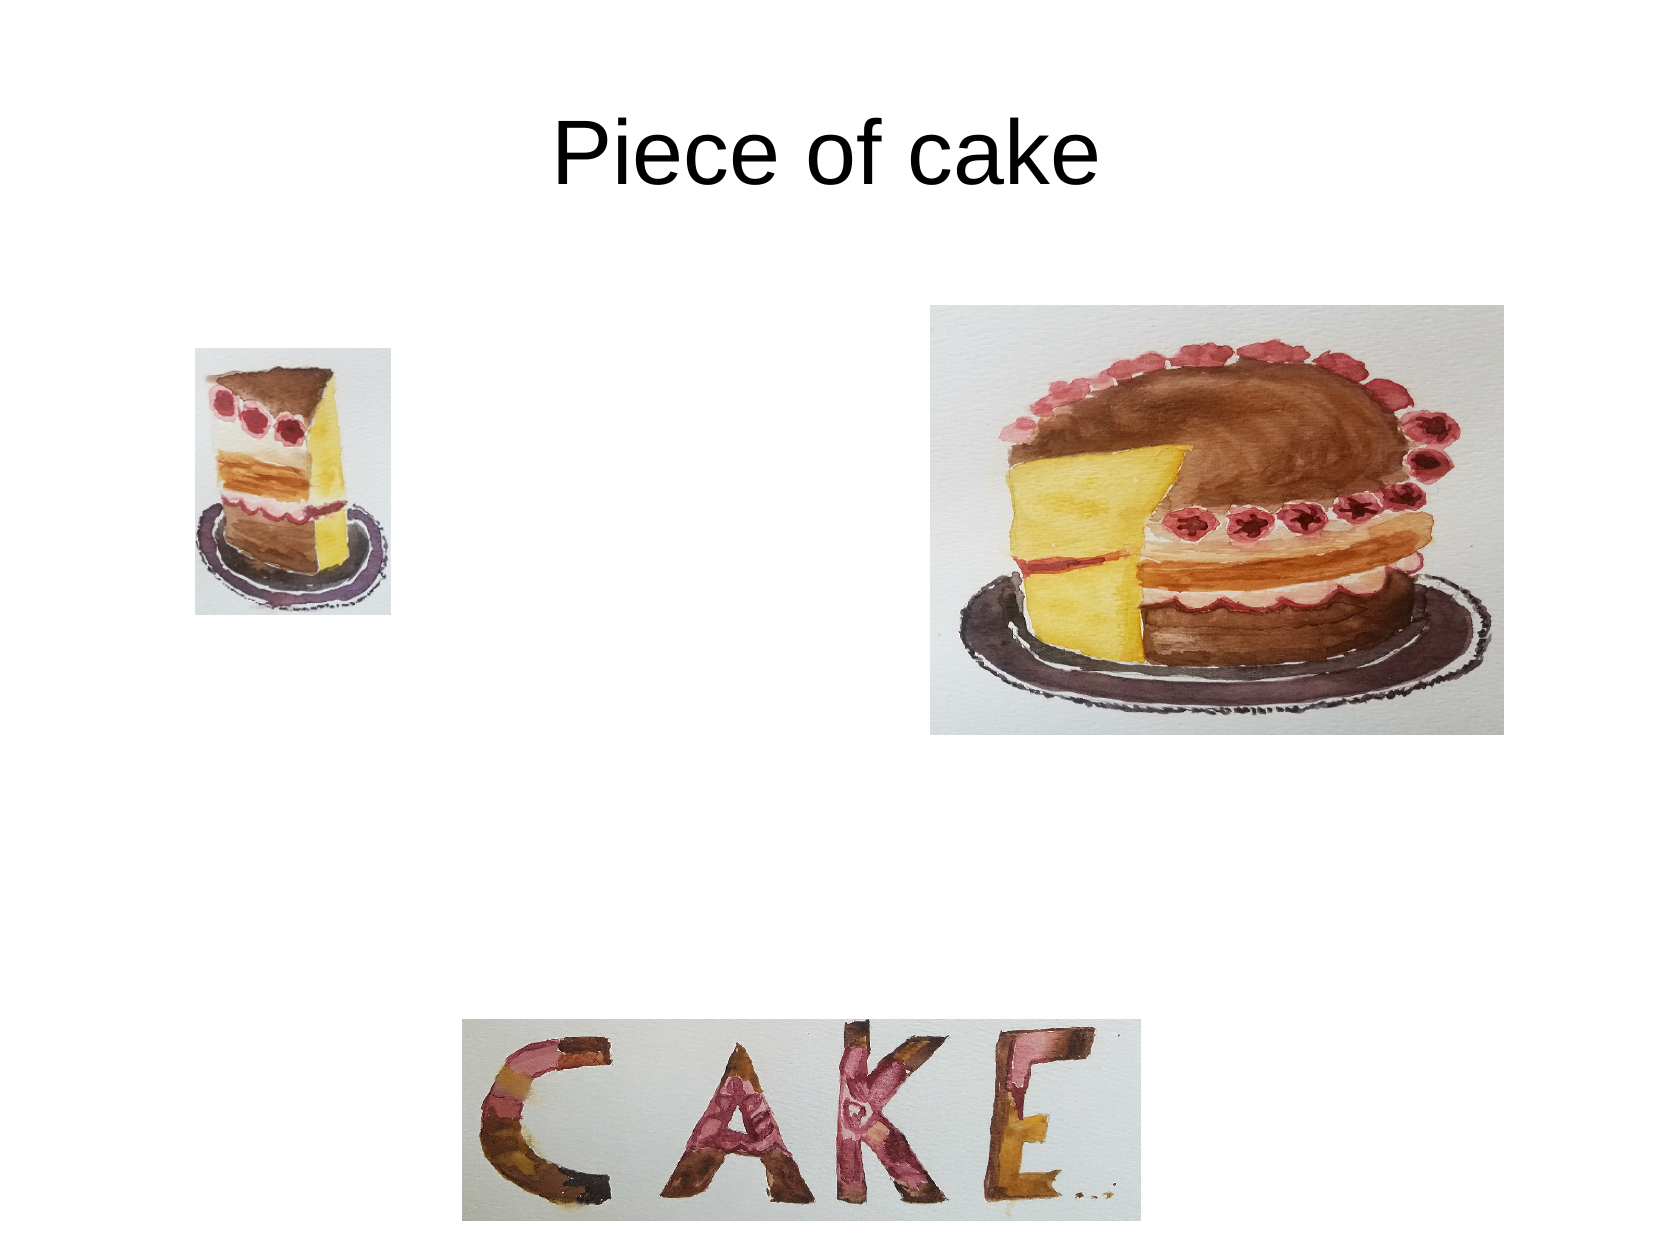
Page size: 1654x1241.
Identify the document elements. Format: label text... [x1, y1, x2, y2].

title Piece of cake [82, 49, 1571, 257]
picture [195, 348, 391, 616]
picture [462, 1019, 1141, 1221]
picture [930, 305, 1504, 736]
